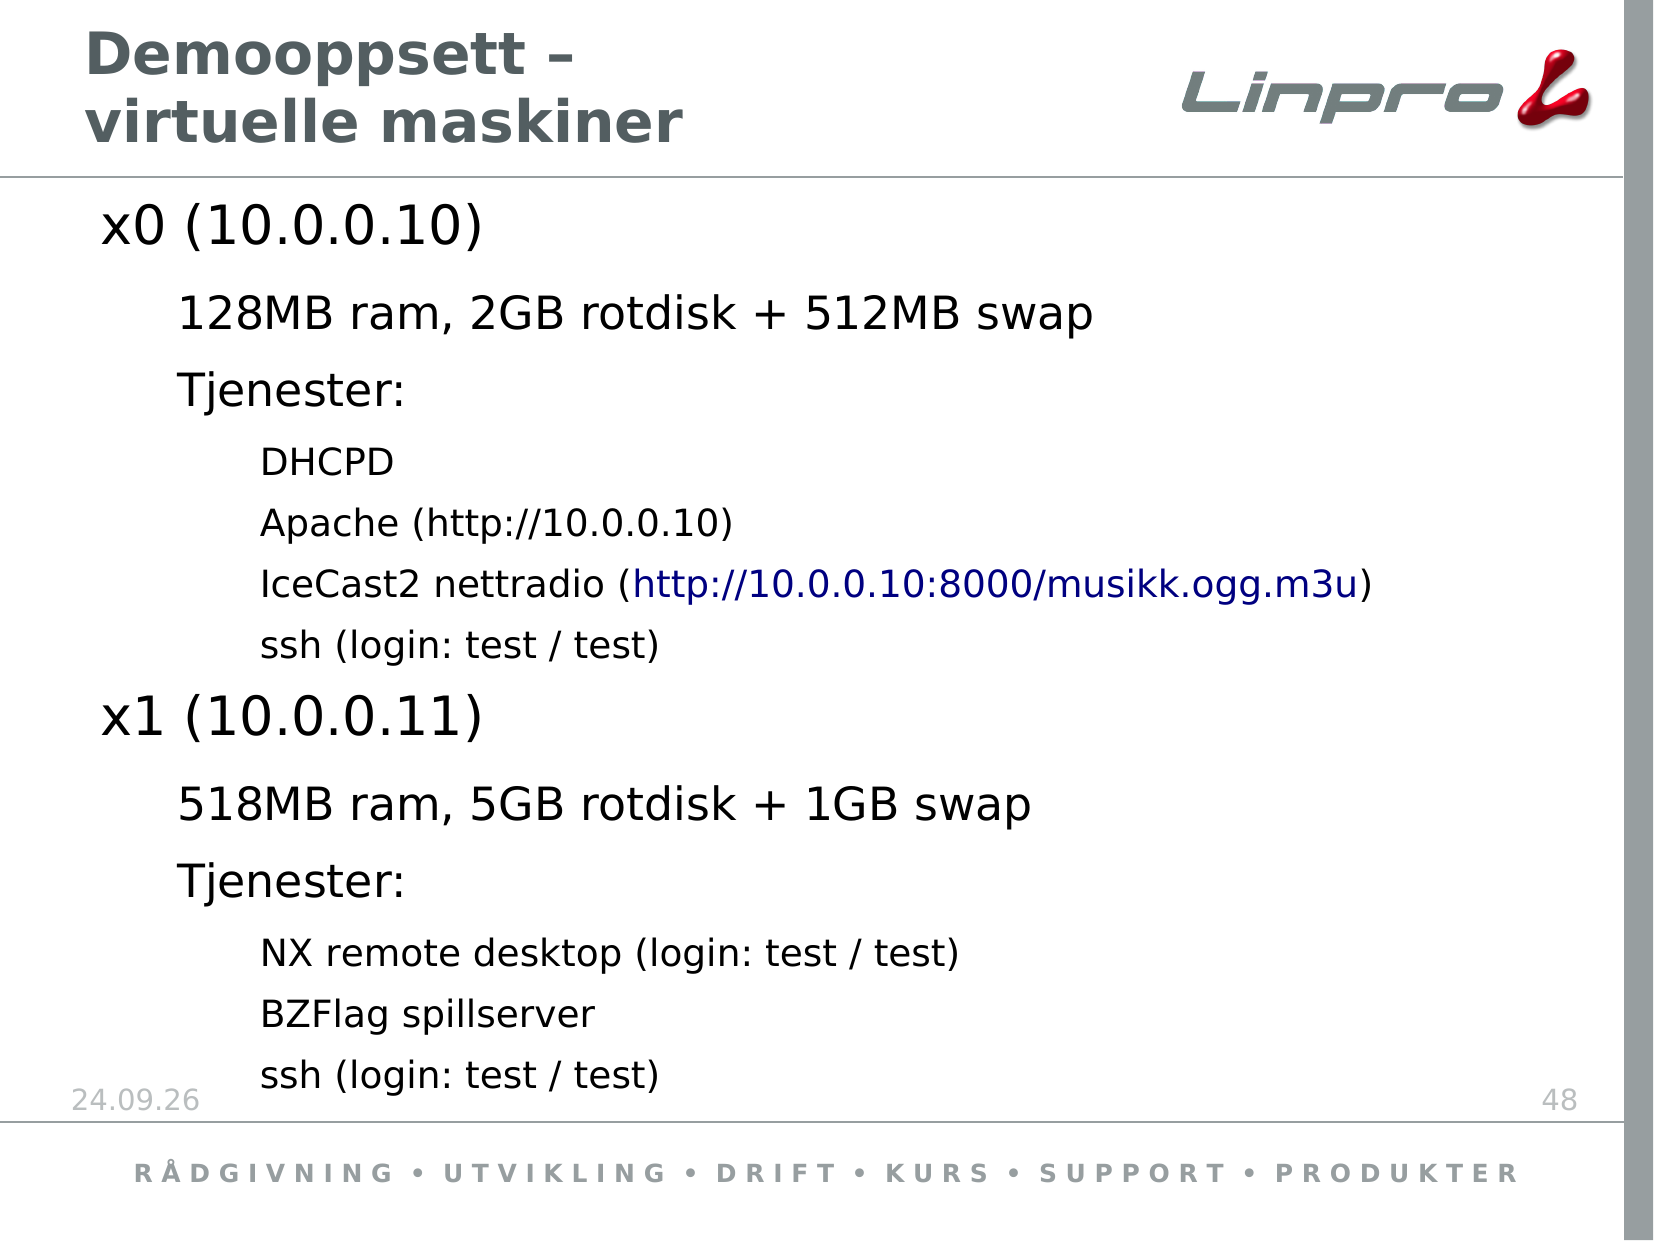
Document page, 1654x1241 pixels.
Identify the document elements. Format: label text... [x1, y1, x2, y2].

list x0 (10.0.0.10) 128MB ram, 2GB rotdisk + 512MB swap Tjenester: DHCPD Apache (http://10.0.0.10) IceCast2 nettradio (http://10.0.0.10:8000/musikk.ogg.m3u) ssh (login: test / test) x1 (10.0.0.11) 518MB ram, 5GB rotdisk + 1GB swap Tjenester: NX remote desktop (login: test / test) BZFlag spillserver ssh (login: test / test) [82, 194, 1571, 1098]
picture [1573, 47, 1595, 133]
title Demooppsett – virtuelle maskiner [84, 20, 1573, 157]
